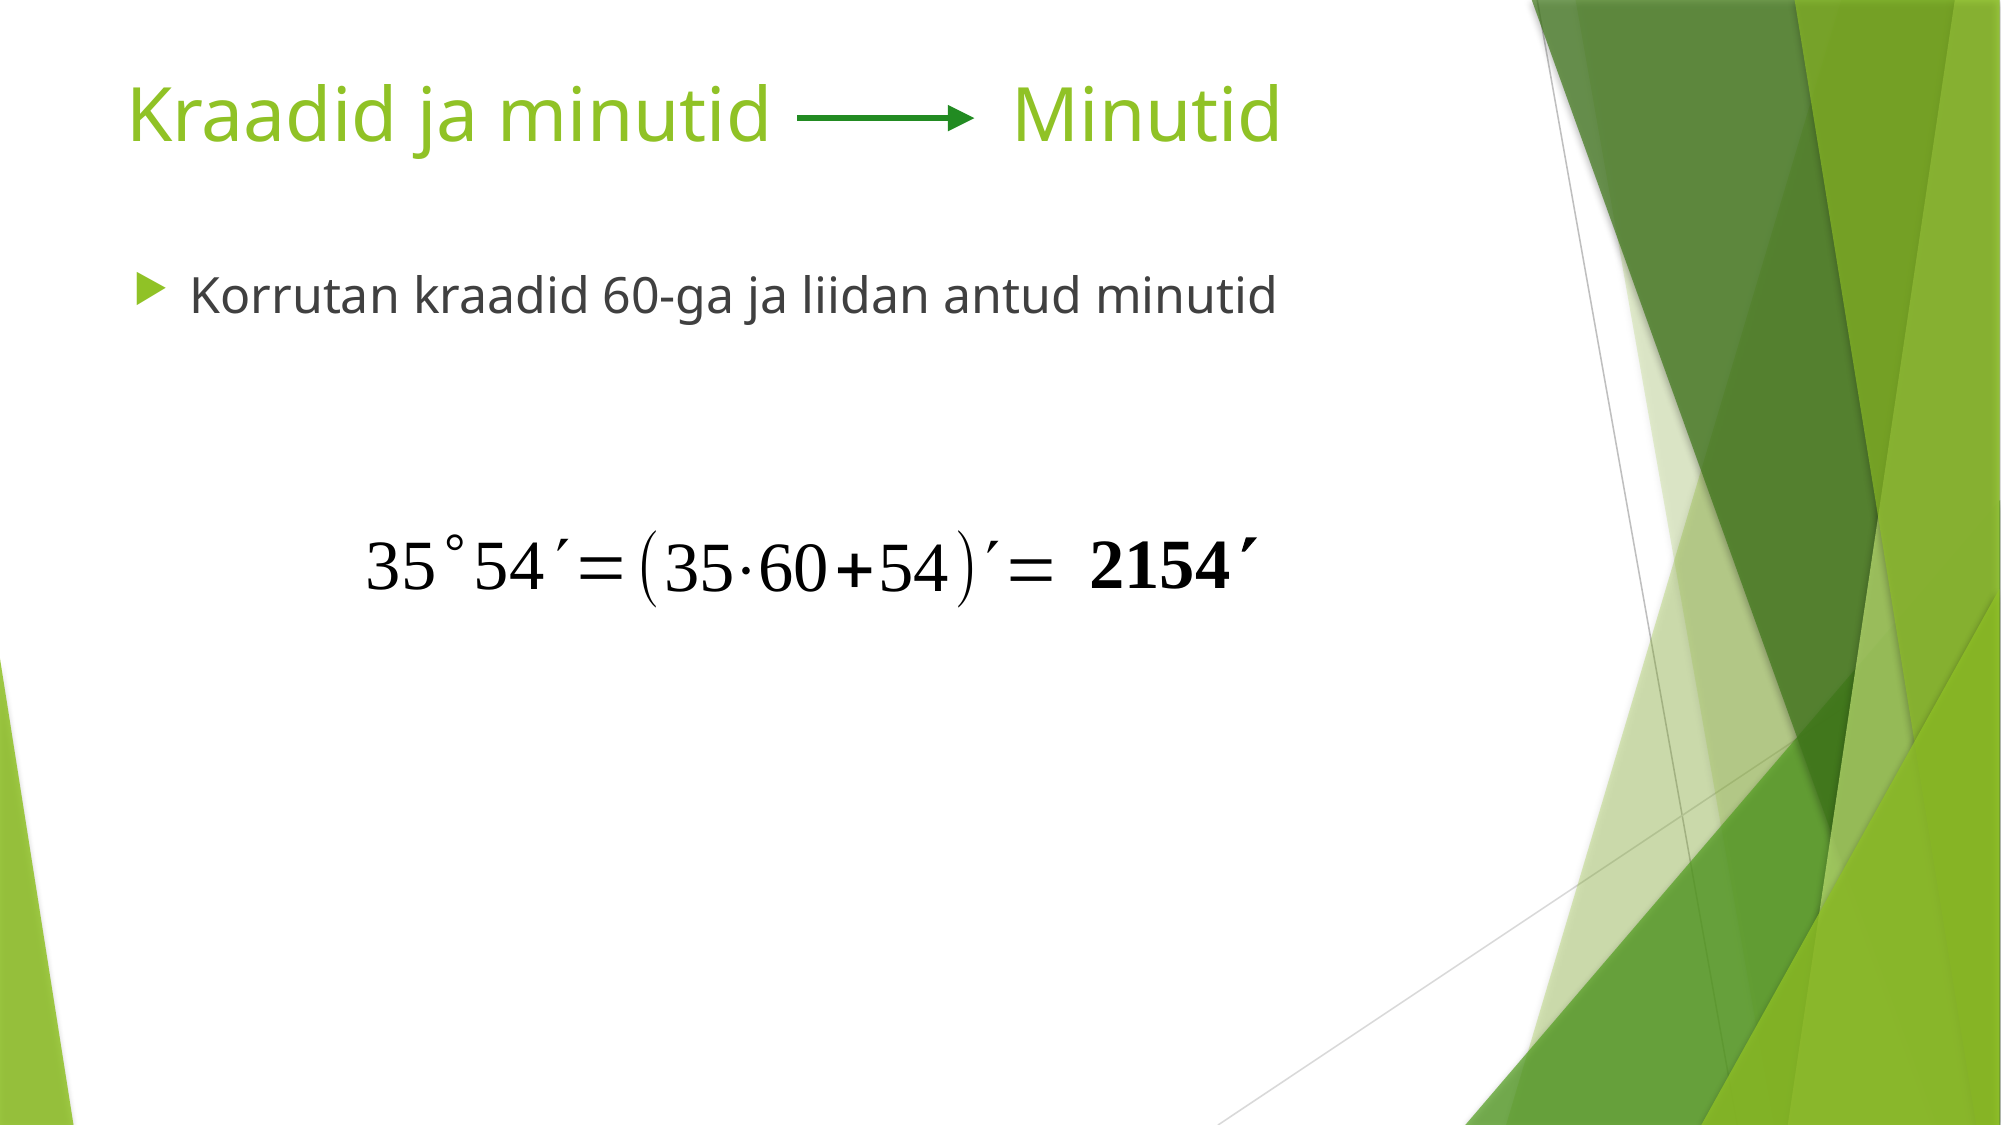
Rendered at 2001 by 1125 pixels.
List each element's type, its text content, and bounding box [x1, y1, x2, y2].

chart [1082, 525, 1265, 604]
list Korrutan kraadid 60-ga ja liidan antud minutid [118, 190, 1529, 591]
title Kraadid ja minutid Minutid [111, 58, 1522, 276]
chart [359, 526, 1067, 612]
